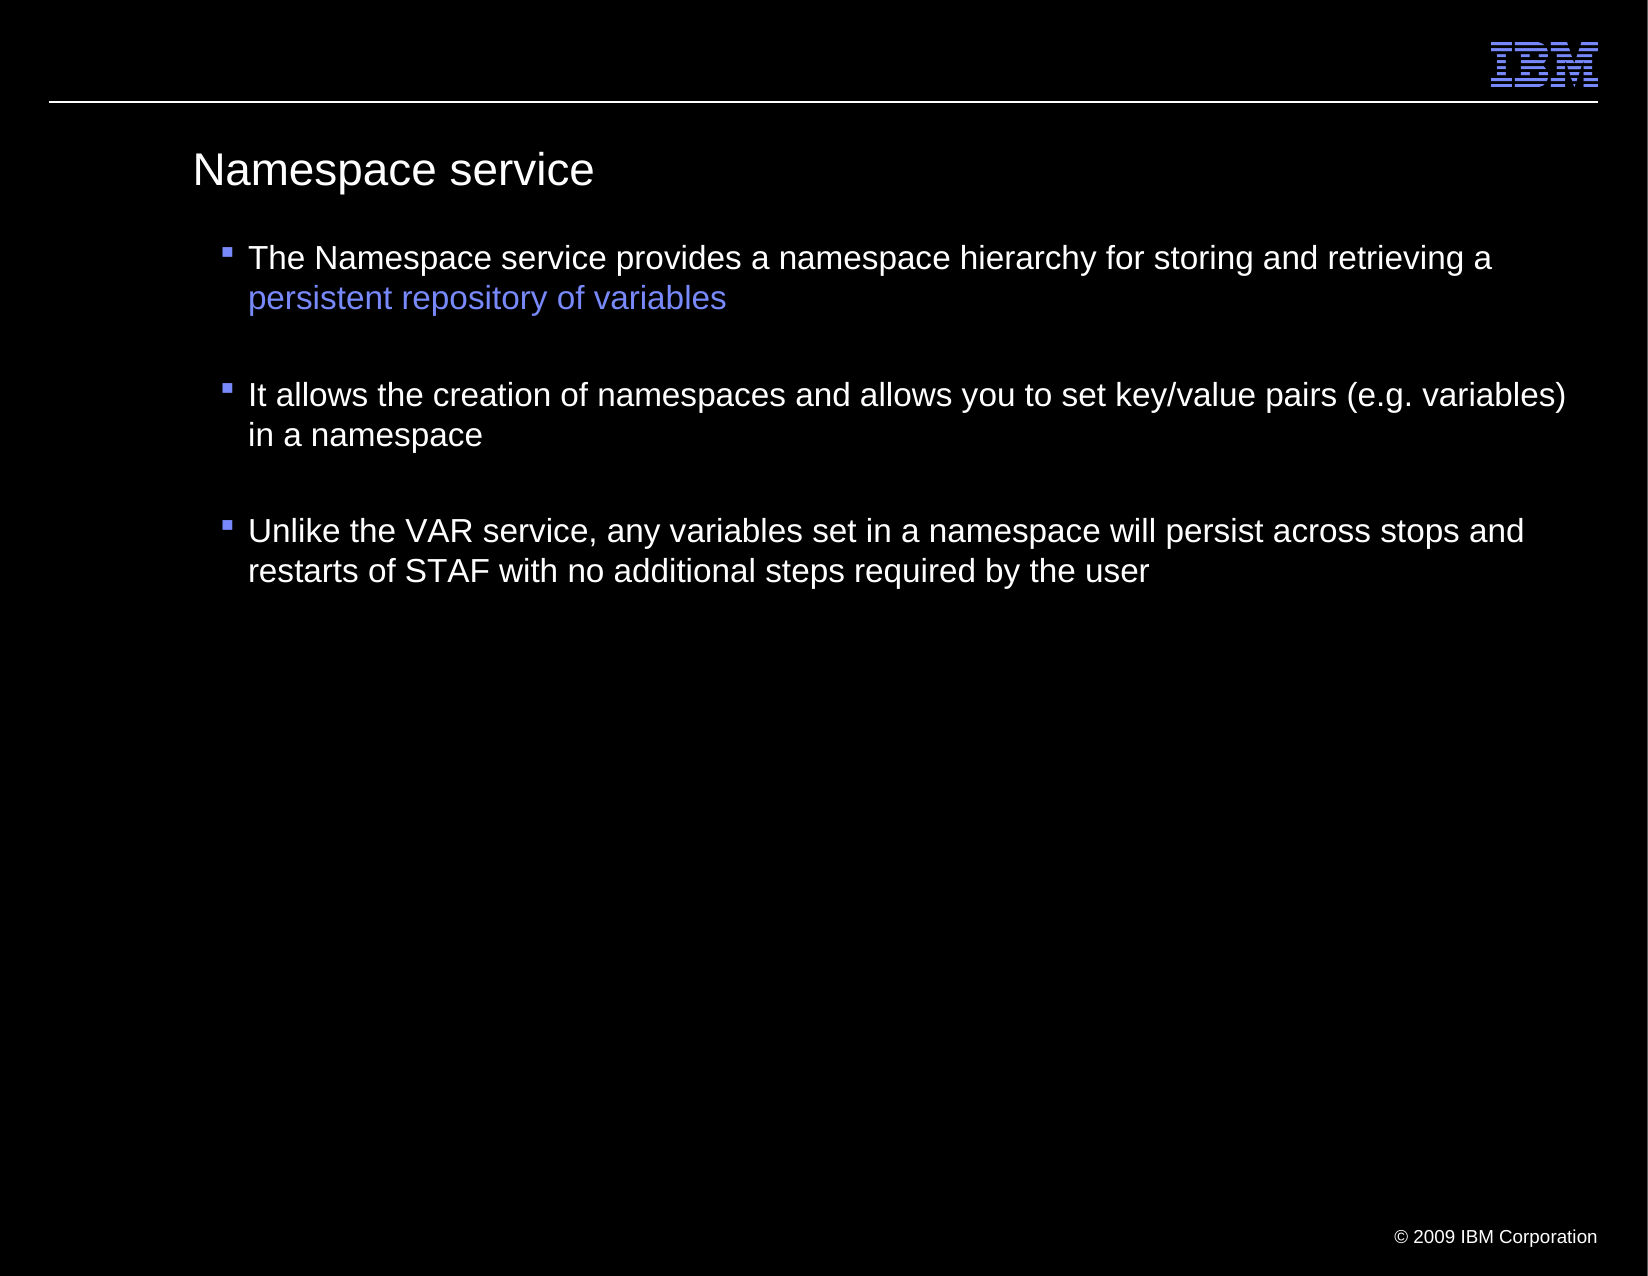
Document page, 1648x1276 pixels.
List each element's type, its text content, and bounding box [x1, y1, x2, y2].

picture [1491, 42, 1598, 87]
text_box The Namespace service provides a namespace hierarchy for storing and retrieving a persistent repository of variables It allows the creation of namespaces and allows you to set key/value pairs (e.g. variables) in a namespace Unlike the VAR service, any variables set in a namespace will persist across stops and restarts of STAF with no additional steps required by the user [219, 236, 1570, 636]
title Namespace service [175, 137, 1648, 231]
